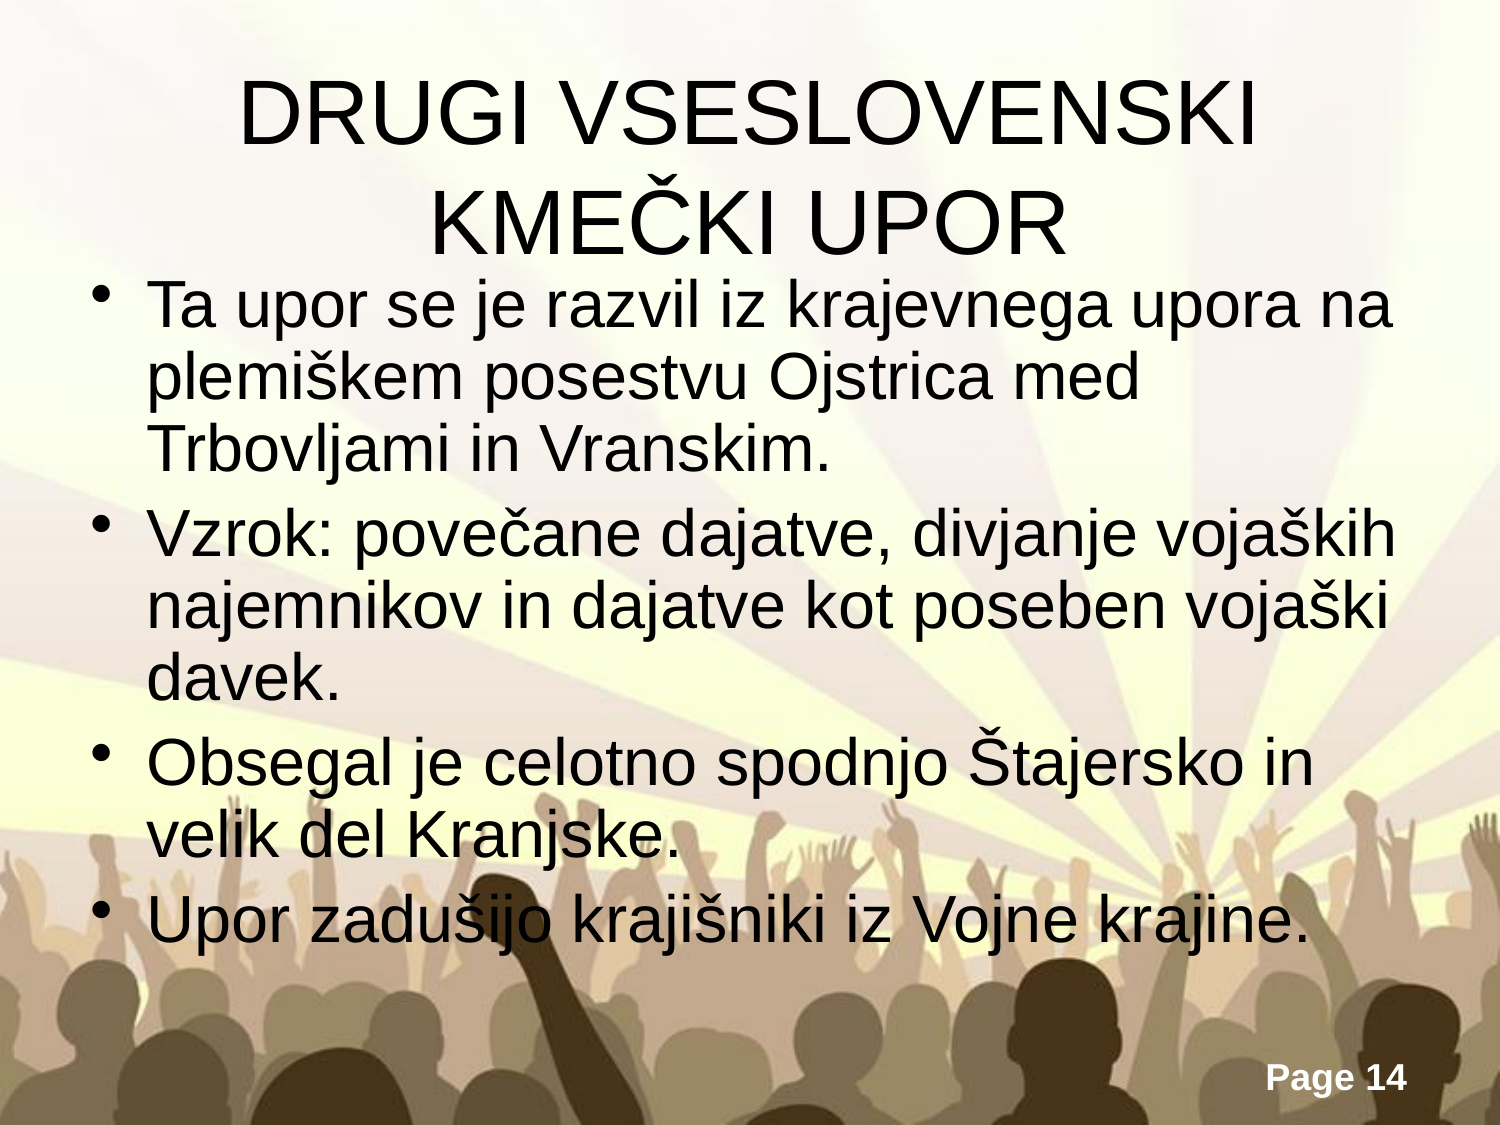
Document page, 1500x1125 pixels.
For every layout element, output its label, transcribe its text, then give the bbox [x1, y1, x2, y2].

title DRUGI VSESLOVENSKI KMEČKI UPOR [75, 45, 1425, 233]
list Ta upor se je razvil iz krajevnega upora na plemiškem posestvu Ojstrica med Trbovljami in Vranskim. Vzrok: povečane dajatve, divjanje vojaških najemnikov in dajatve kot poseben vojaški davek. Obsegal je celotno spodnjo Štajersko in velik del Kranjske. Upor zadušijo krajišniki iz Vojne krajine. [75, 262, 1425, 1005]
picture [0, 0, 1500, 1125]
